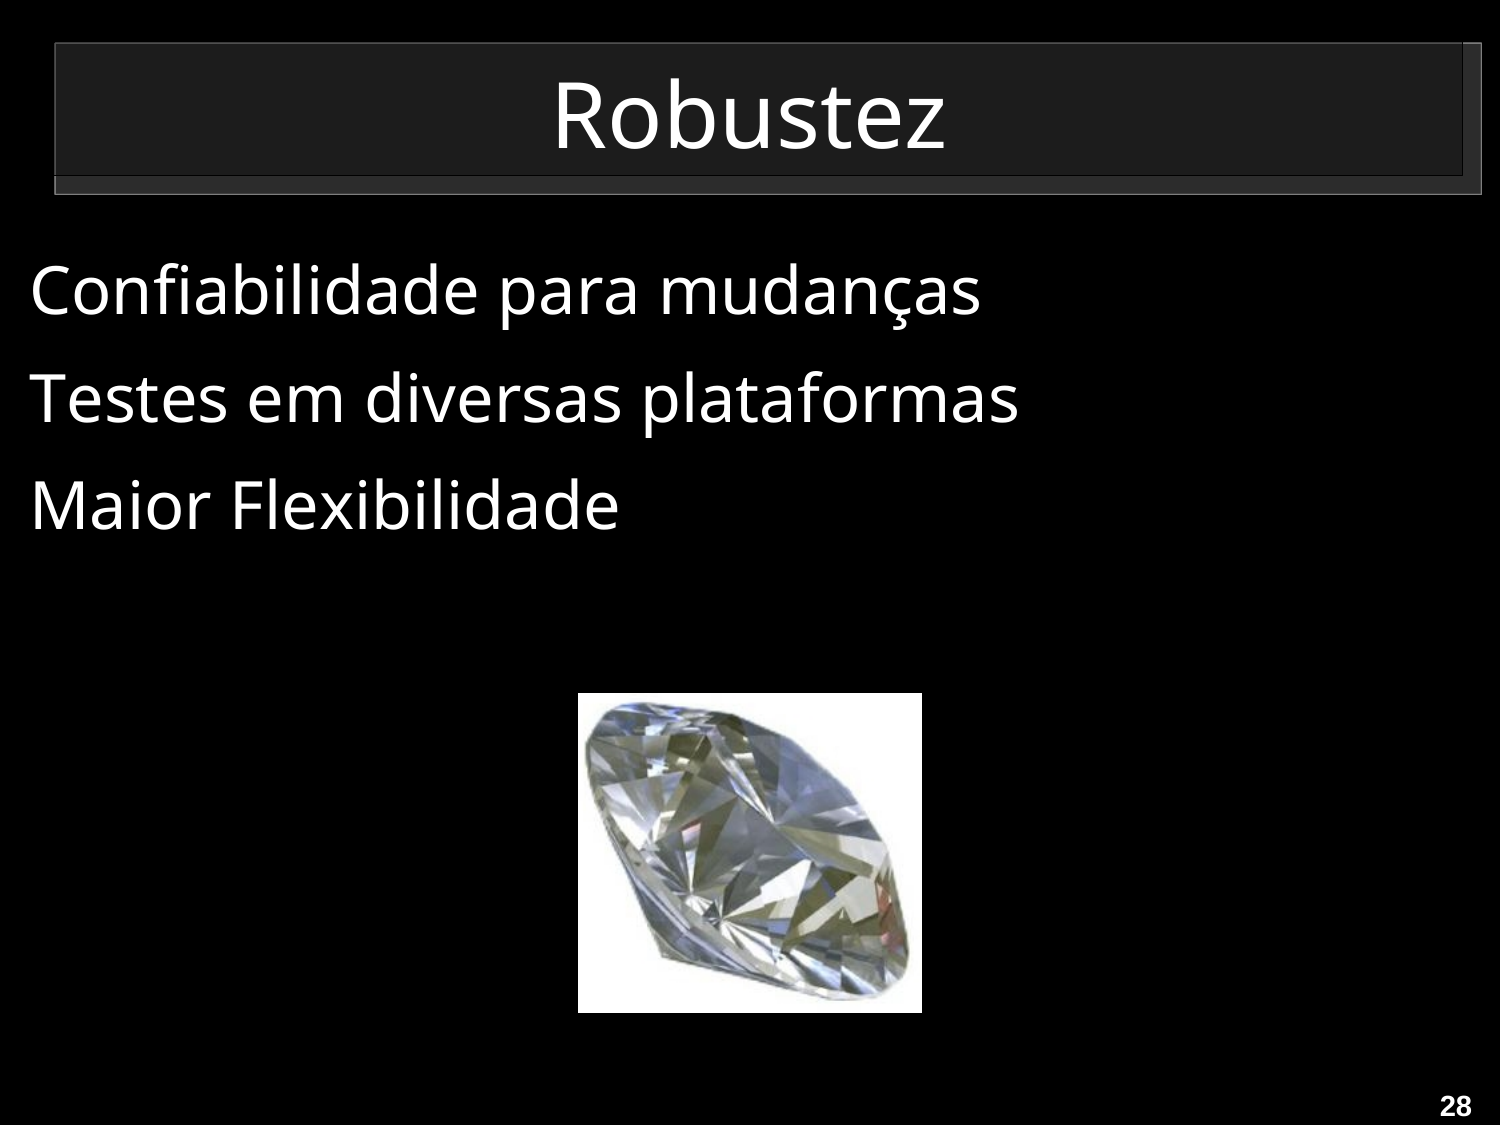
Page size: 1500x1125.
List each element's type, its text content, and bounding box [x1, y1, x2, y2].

title Robustez [29, 38, 1470, 188]
list Confiabilidade para mudanças Testes em diversas plataformas Maior Flexibilidade [29, 243, 1470, 1031]
picture [578, 693, 922, 1013]
